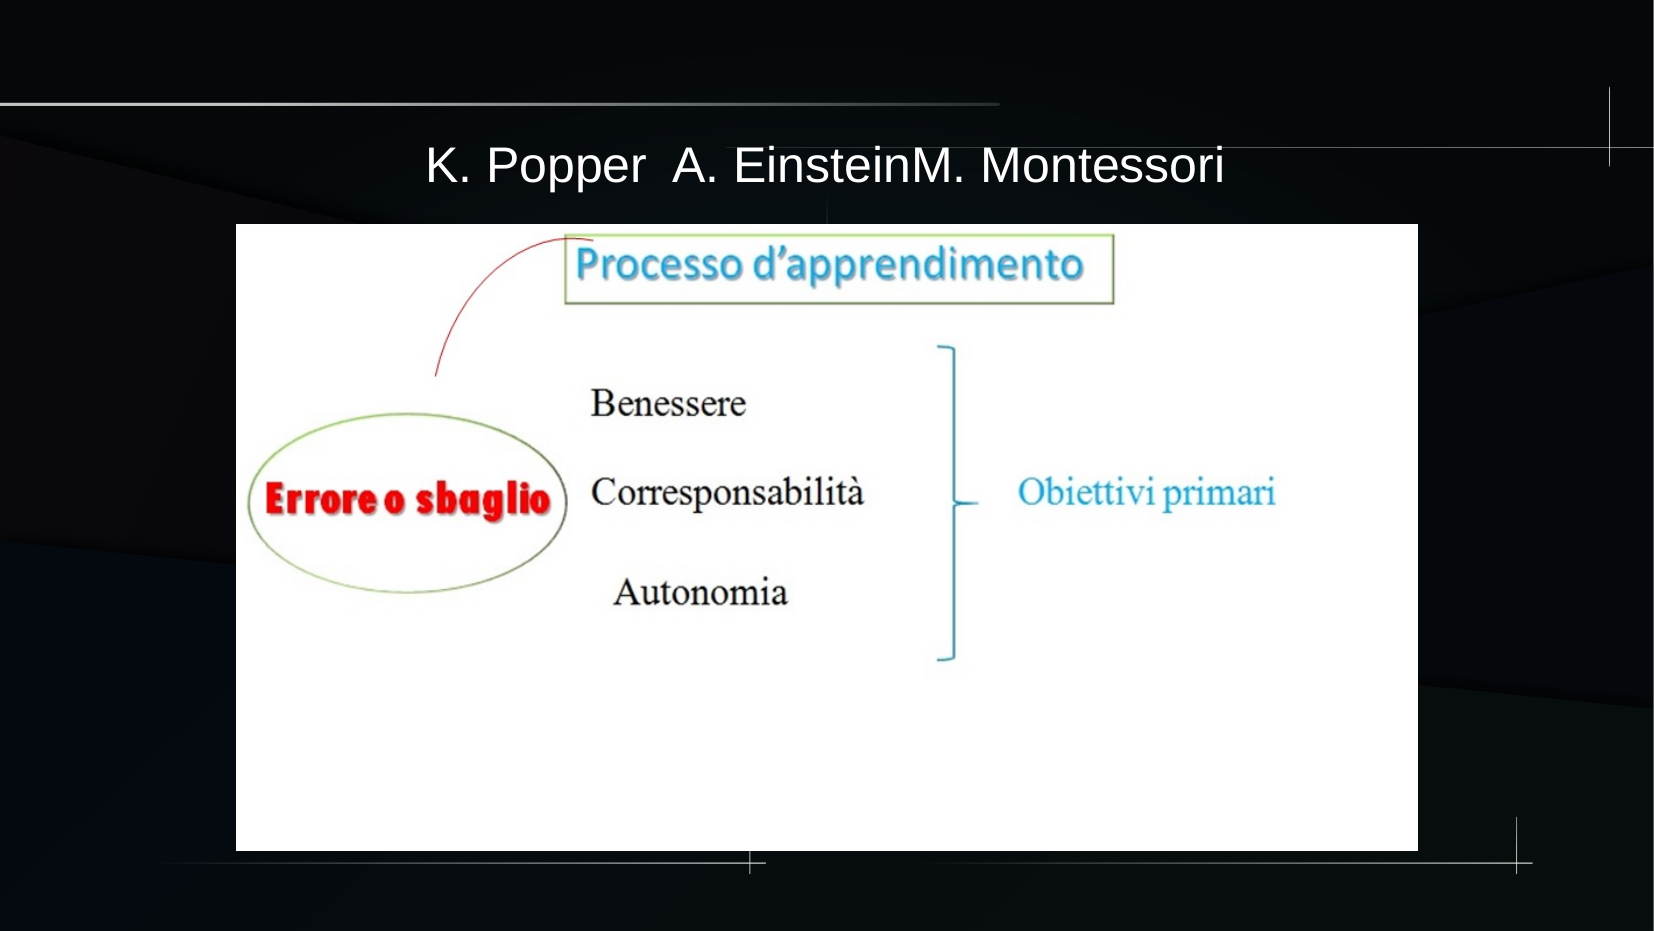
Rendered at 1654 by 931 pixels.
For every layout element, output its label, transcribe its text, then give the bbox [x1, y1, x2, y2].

text_box K. Popper A. EinsteinM. Montessori [248, 129, 1418, 201]
picture [0, 0, 1654, 931]
